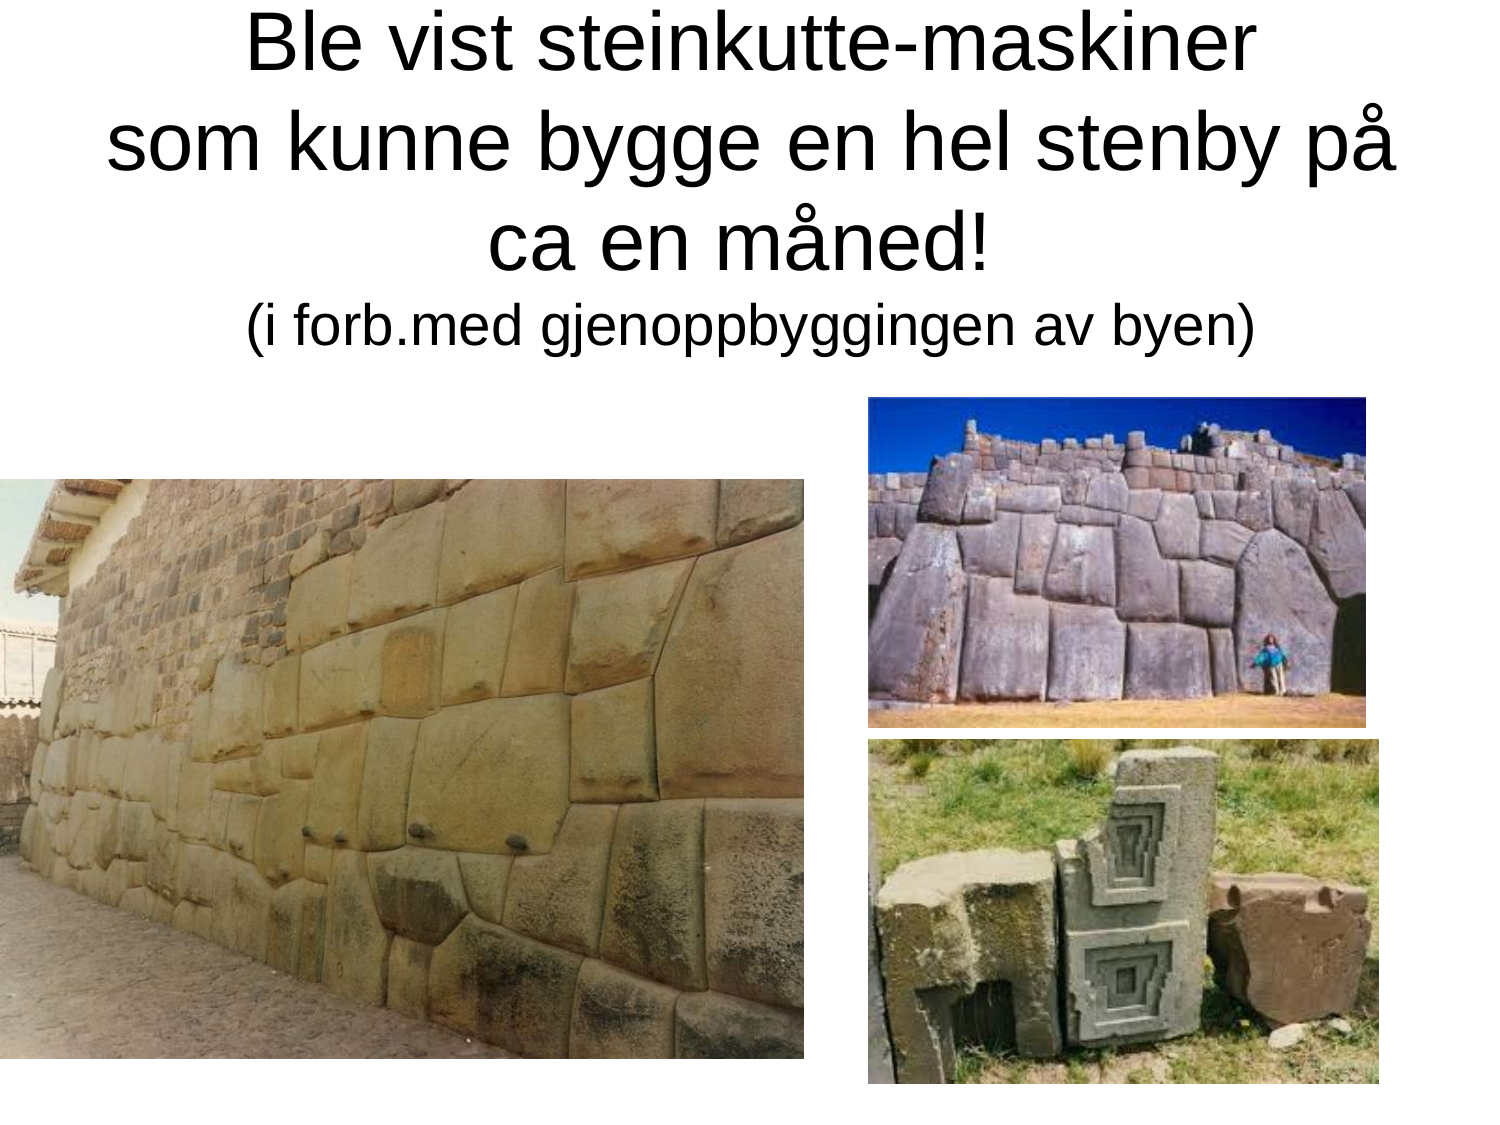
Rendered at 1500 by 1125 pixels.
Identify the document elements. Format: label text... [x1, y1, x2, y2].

picture [868, 397, 1366, 728]
picture [0, 479, 804, 1059]
title Ble vist steinkutte-maskiner som kunne bygge en hel stenby på ca en måned! (i forb.med gjenoppbyggingen av byen) [76, 78, 1427, 266]
picture [868, 739, 1379, 1084]
